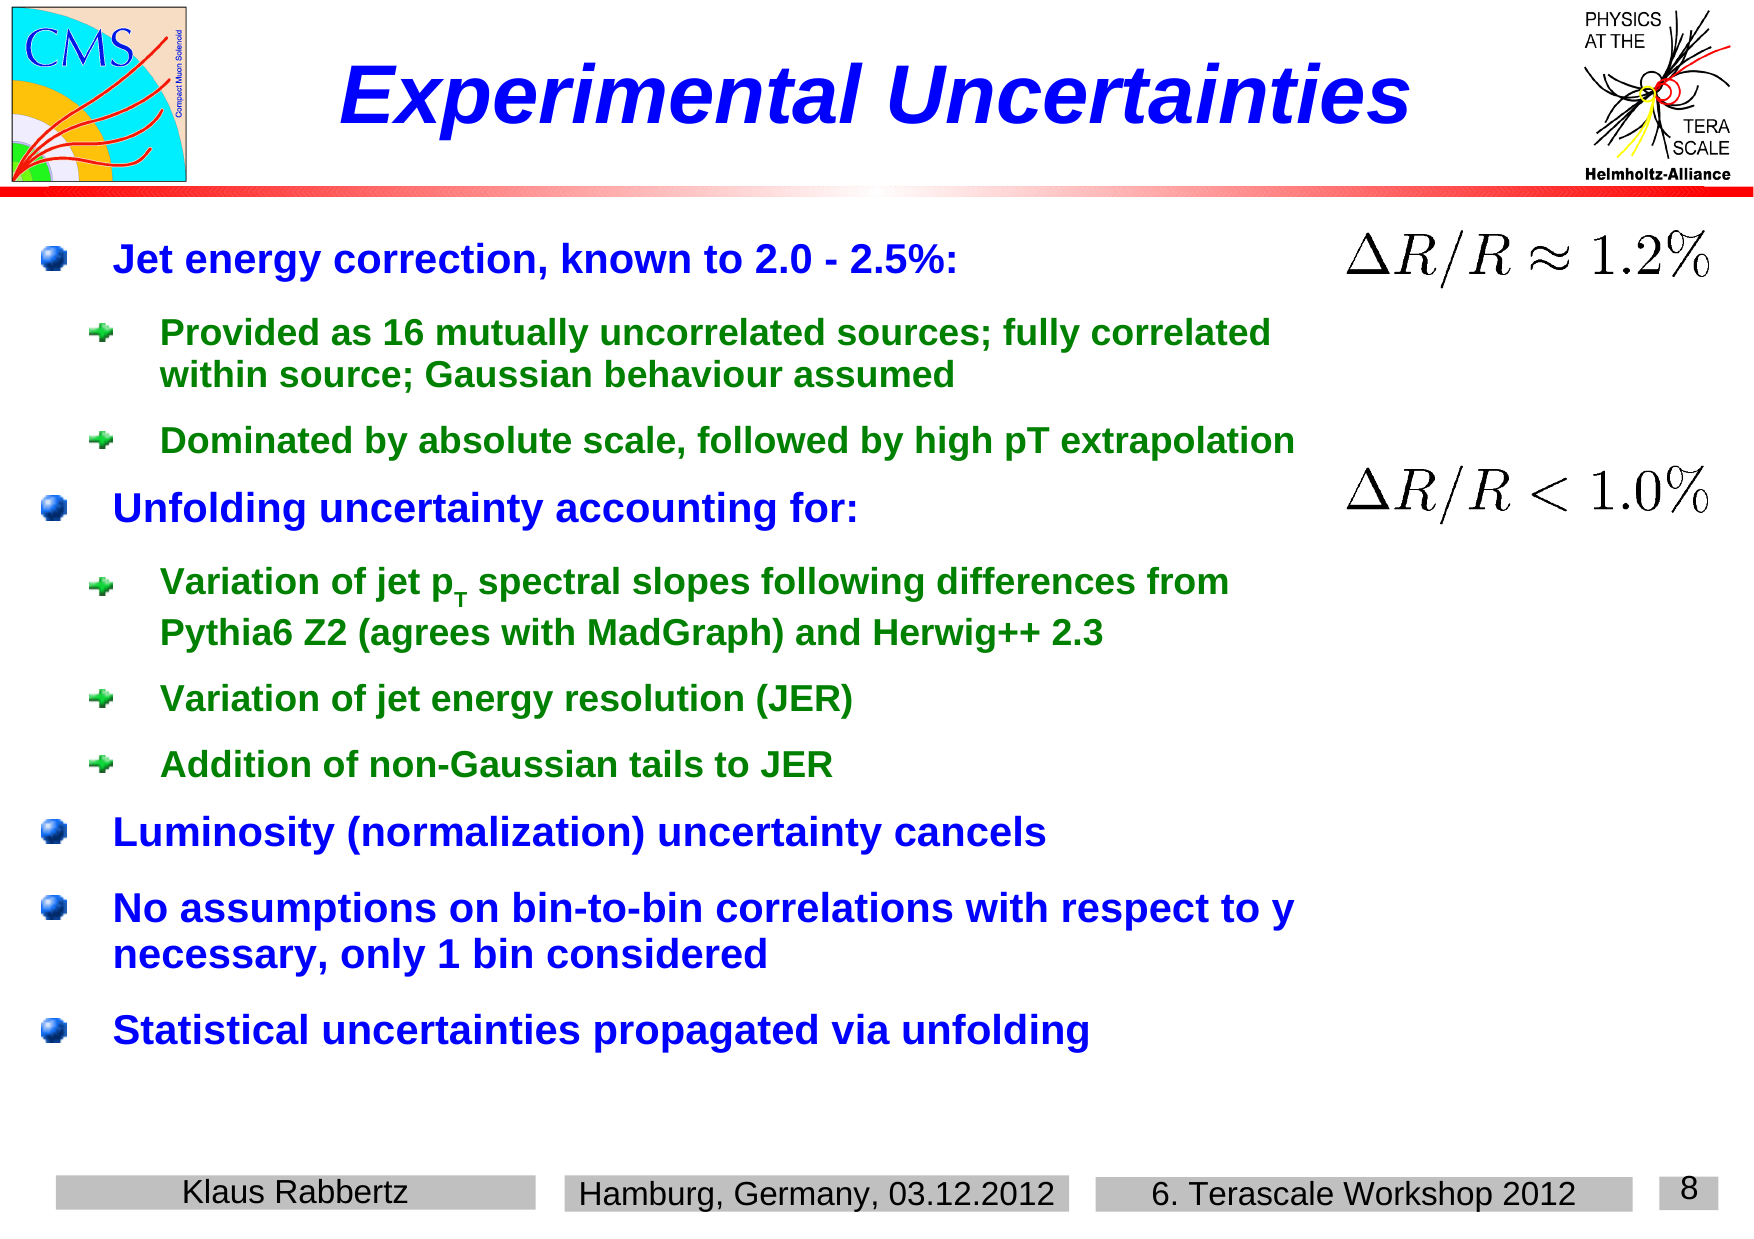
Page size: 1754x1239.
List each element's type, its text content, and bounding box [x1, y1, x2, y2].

title Experimental Uncertainties [197, 12, 1556, 178]
picture [1339, 458, 1719, 529]
picture [1339, 223, 1720, 293]
list Jet energy correction, known to 2.0 - 2.5%: Provided as 16 mutually uncorrelated sources; fully correlated within source; Gaussian behaviour assumed Dominated by absolute scale, followed by high pT extrapolation Unfolding uncertainty accounting for: Variation of jet pT spectral slopes following differences from Pythia6 Z2 (agrees with MadGraph) and Herwig++ 2.3 Variation of jet energy resolution (JER) Addition of non-Gaussian tails to JER Luminosity (normalization) uncertainty cancels No assumptions on bin-to-bin correlations with respect to y necessary, only 1 bin considered Statistical uncertainties propagated via unfolding [30, 235, 1336, 1054]
picture [1570, 3, 1744, 191]
picture [11, 6, 187, 182]
